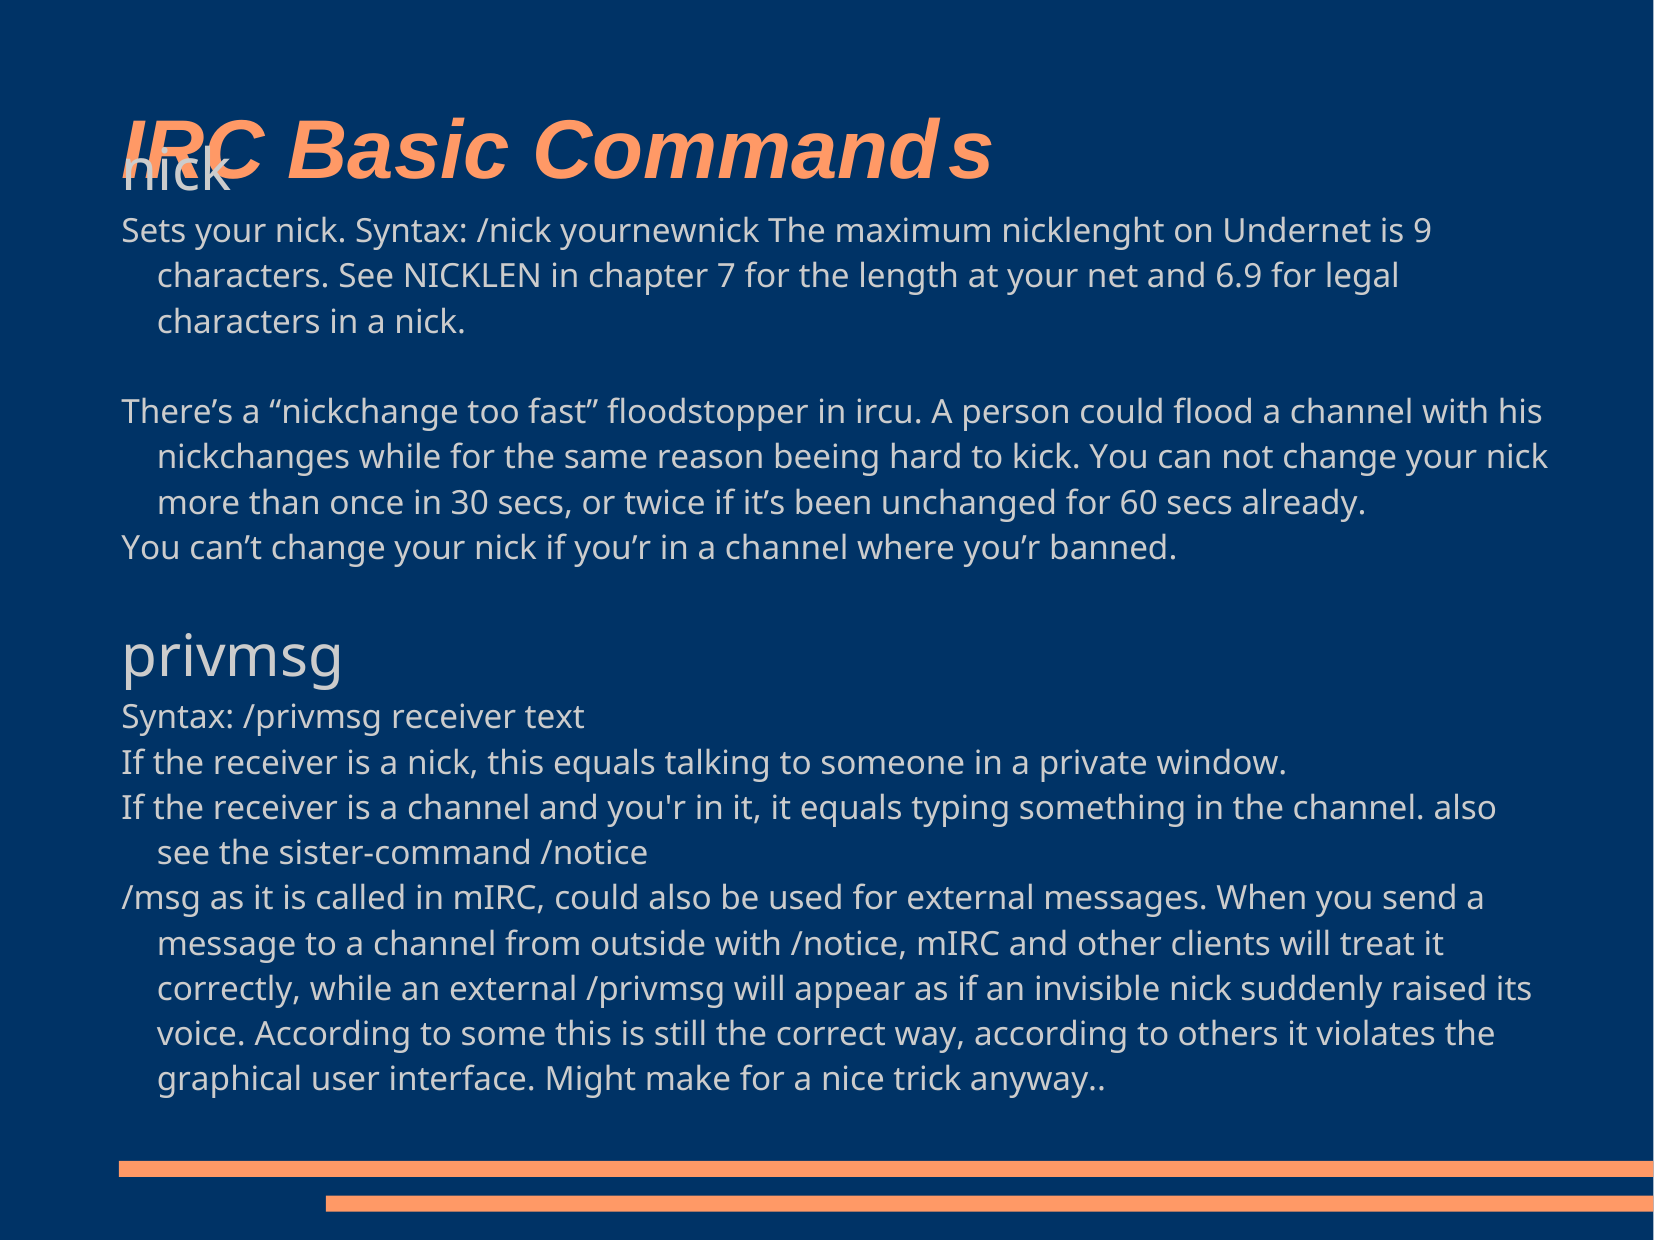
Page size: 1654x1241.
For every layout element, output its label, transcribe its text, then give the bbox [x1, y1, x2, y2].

subtitle nick Sets your nick. Syntax: /nick yournewnick The maximum nicklenght on Undernet is 9 characters. See NICKLEN in chapter 7 for the length at your net and 6.9 for legal characters in a nick. There’s a “nickchange too fast” floodstopper in ircu. A person could flood a channel with his nickchanges while for the same reason beeing hard to kick. You can not change your nick more than once in 30 secs, or twice if it’s been unchanged for 60 secs already. You can’t change your nick if you’r in a channel where you’r banned. privmsg Syntax: /privmsg receiver text If the receiver is a nick, this equals talking to someone in a private window. If the receiver is a channel and you'r in it, it equals typing something in the channel. also see the sister-command /notice /msg as it is called in mIRC, could also be used for external messages. When you send a message to a channel from outside with /notice, mIRC and other clients will treat it correctly, while an external /privmsg will appear as if an invisible nick suddenly raised its voice. According to some this is still the correct way, according to others it violates the graphical user interface. Might make for a nice trick anyway.. [121, 230, 1561, 1224]
title IRC Basic Command s [121, 46, 1534, 230]
